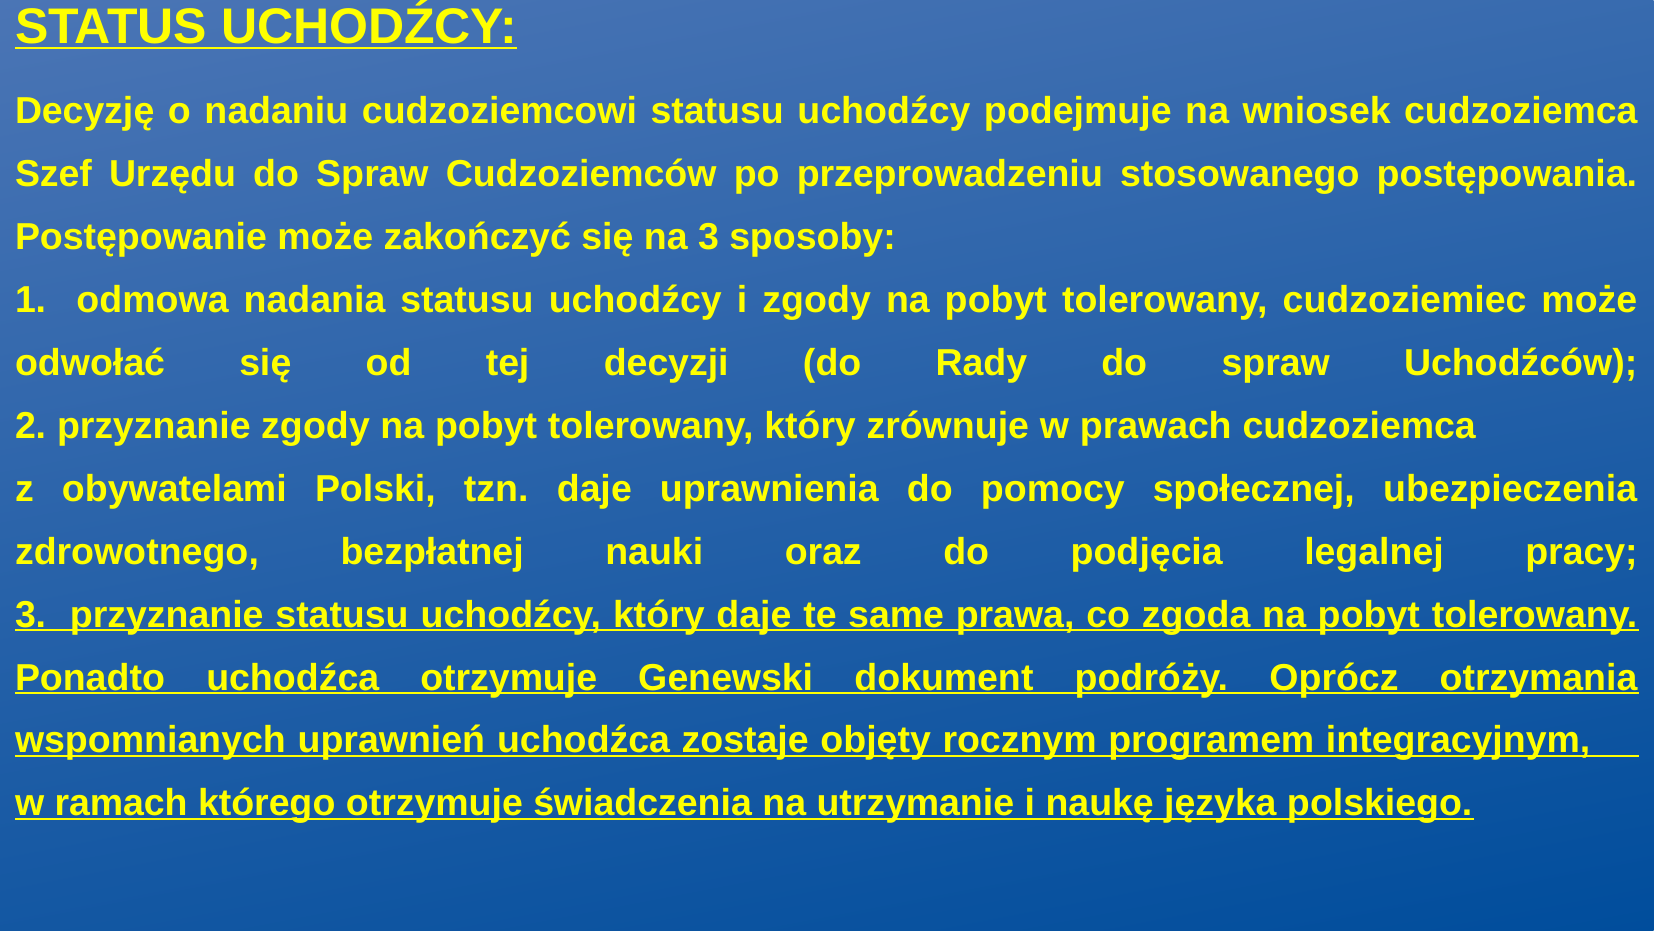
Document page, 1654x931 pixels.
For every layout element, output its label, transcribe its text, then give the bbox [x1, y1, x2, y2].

text_box STATUS UCHODŹCY: Decyzję o nadaniu cudzoziemcowi statusu uchodźcy podejmuje na wniosek cudzoziemca Szef Urzędu do Spraw Cudzoziemców po przeprowadzeniu stosowanego postępowania. Postępowanie może zakończyć się na 3 sposoby: 1. odmowa nadania statusu uchodźcy i zgody na pobyt tolerowany, cudzoziemiec może odwołać się od tej decyzji (do Rady do spraw Uchodźców); 2. przyznanie zgody na pobyt tolerowany, który zrównuje w prawach cudzoziemca z obywatelami Polski, tzn. daje uprawnienia do pomocy społecznej, ubezpieczenia zdrowotnego, bezpłatnej nauki oraz do podjęcia legalnej pracy; 3. przyznanie statusu uchodźcy, który daje te same prawa, co zgoda na pobyt tolerowany. Ponadto uchodźca otrzymuje Genewski dokument podróży. Oprócz otrzymania wspomnianych uprawnień uchodźca zostaje objęty rocznym programem integracyjnym, w ramach którego otrzymuje świadczenia na utrzymanie i naukę języka polskiego. [0, 0, 1654, 855]
